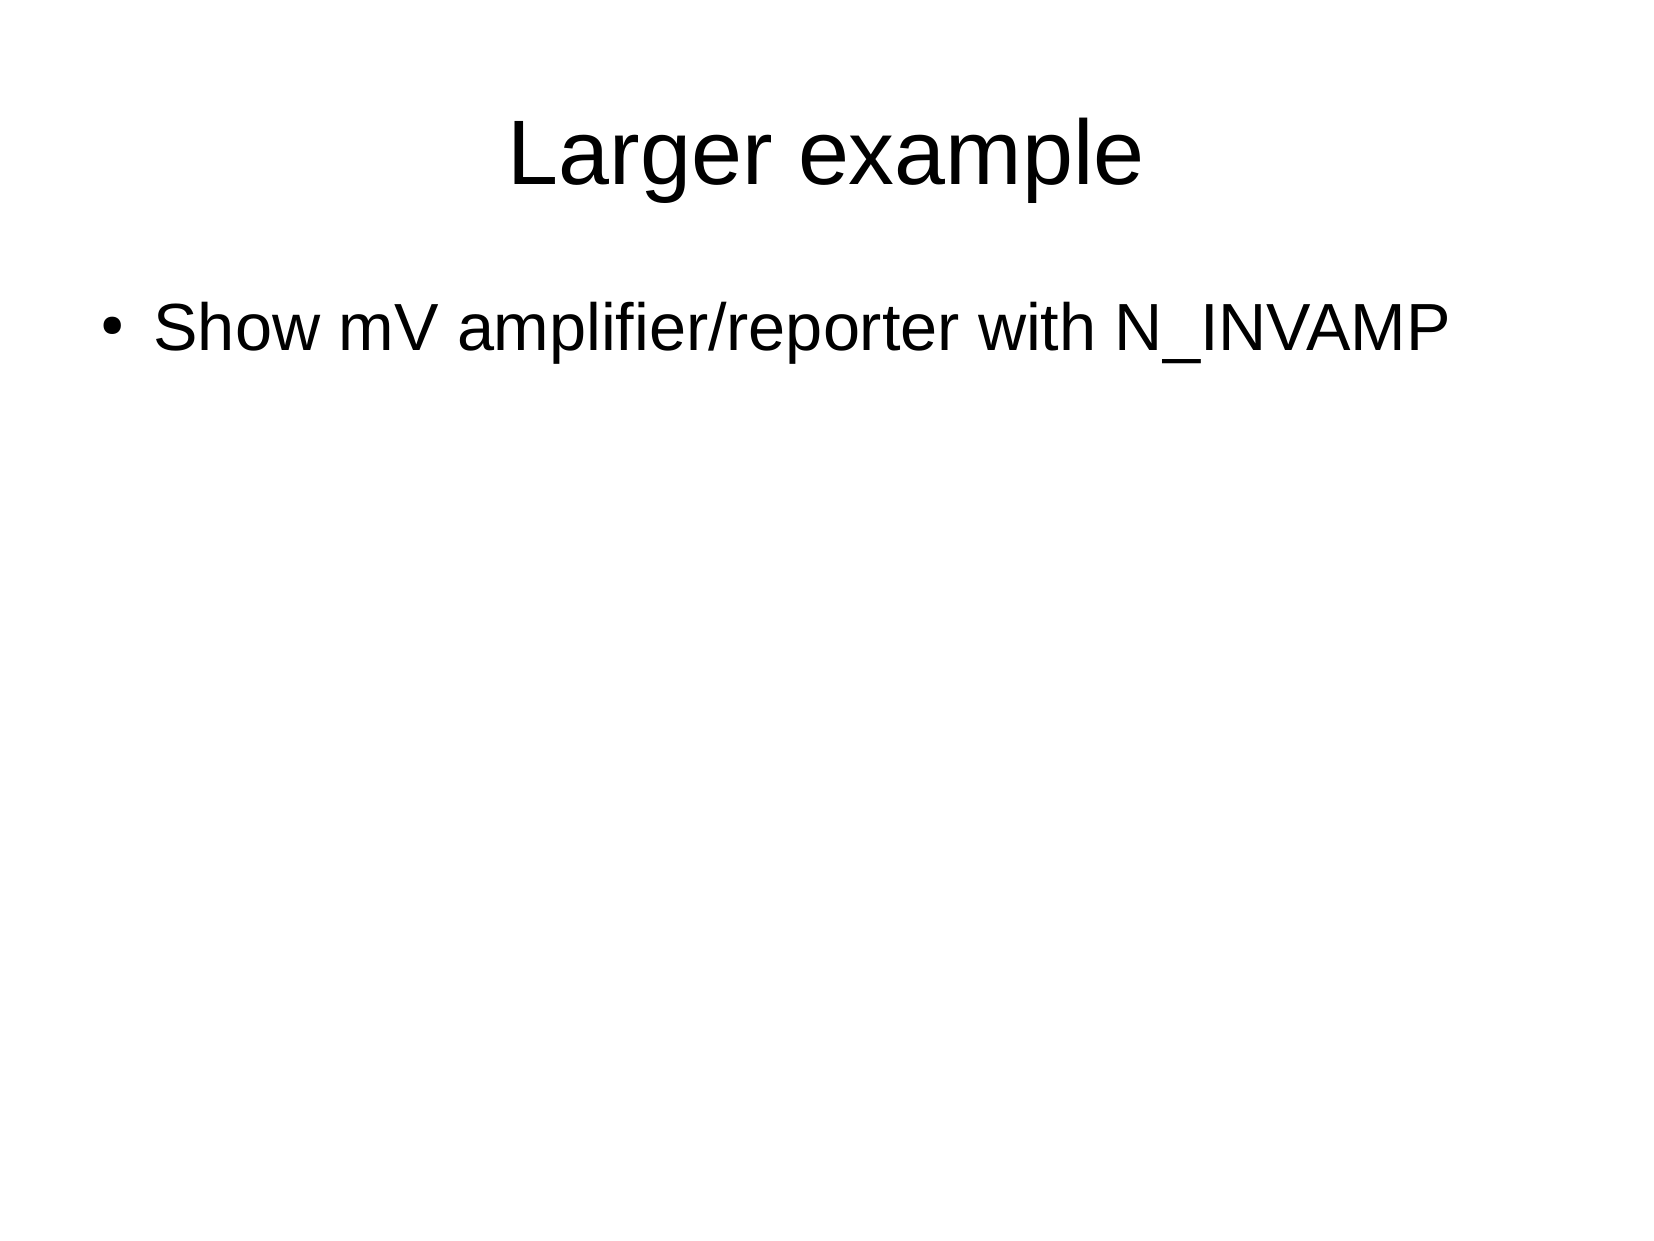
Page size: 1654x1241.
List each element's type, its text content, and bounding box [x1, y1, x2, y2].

title Larger example [82, 49, 1571, 257]
list Show mV amplifier/reporter with N_INVAMP [82, 290, 1571, 1109]
